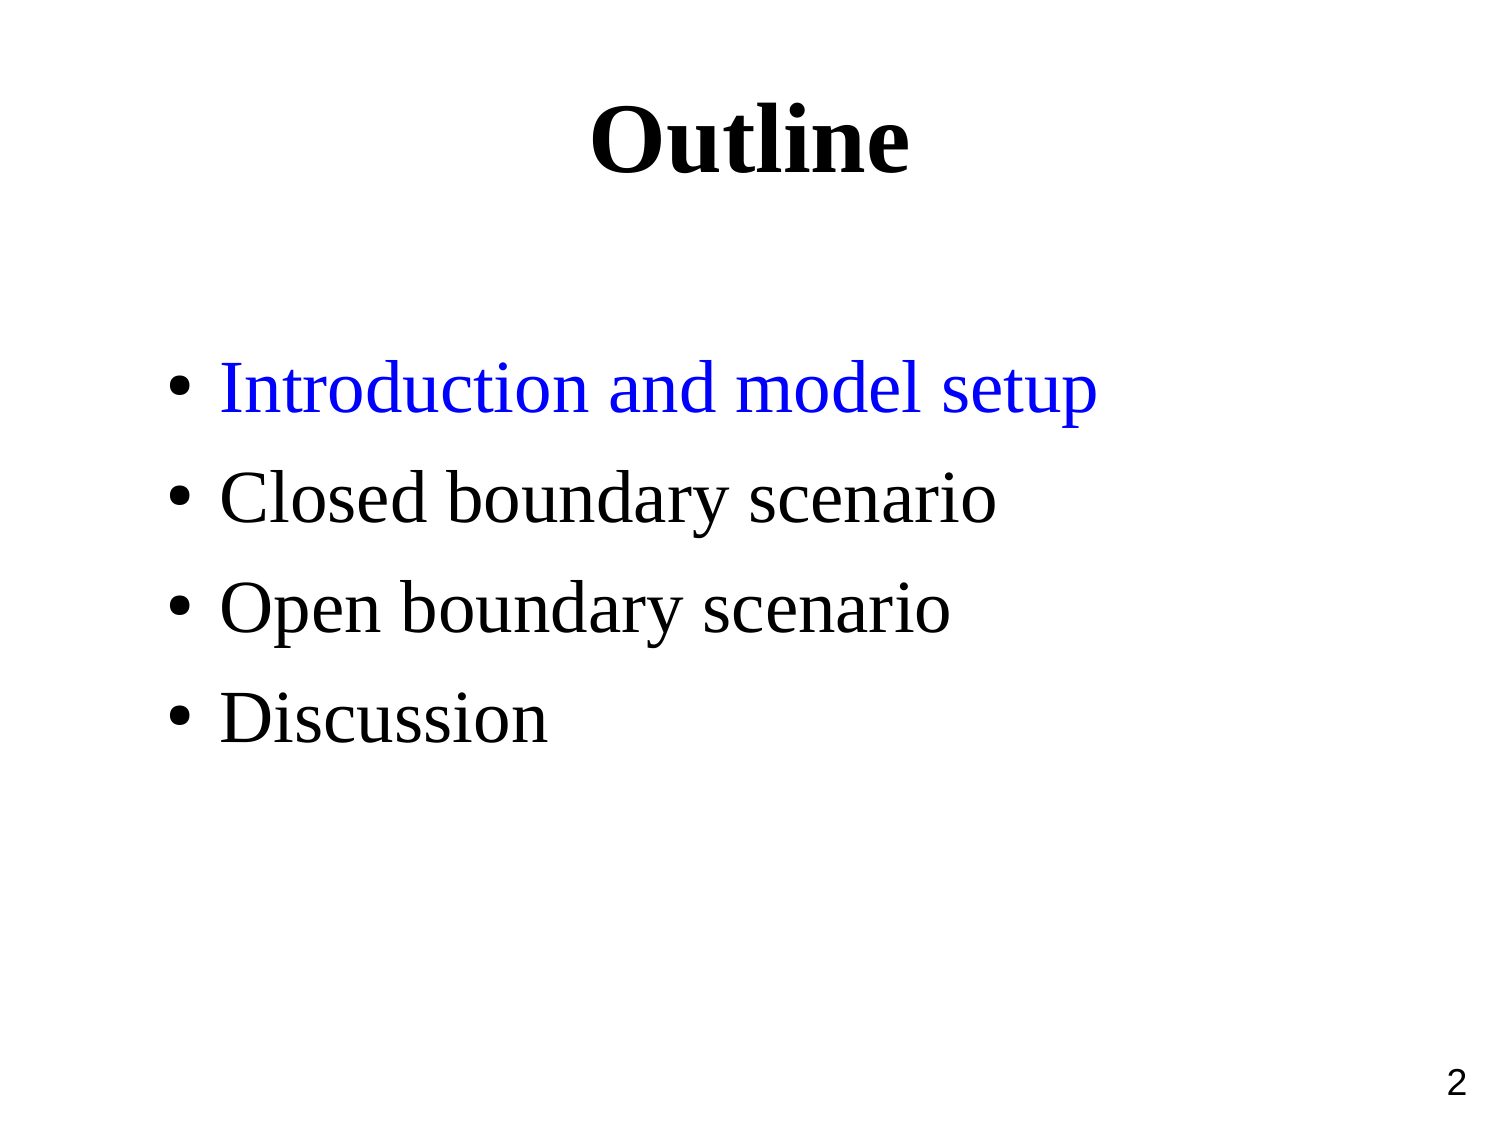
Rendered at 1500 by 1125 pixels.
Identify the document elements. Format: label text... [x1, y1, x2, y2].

list Introduction and model setup Closed boundary scenario Open boundary scenario Discussion [134, 295, 1410, 1009]
title Outline [75, 44, 1425, 233]
text_box <number> [1356, 1054, 1500, 1125]
